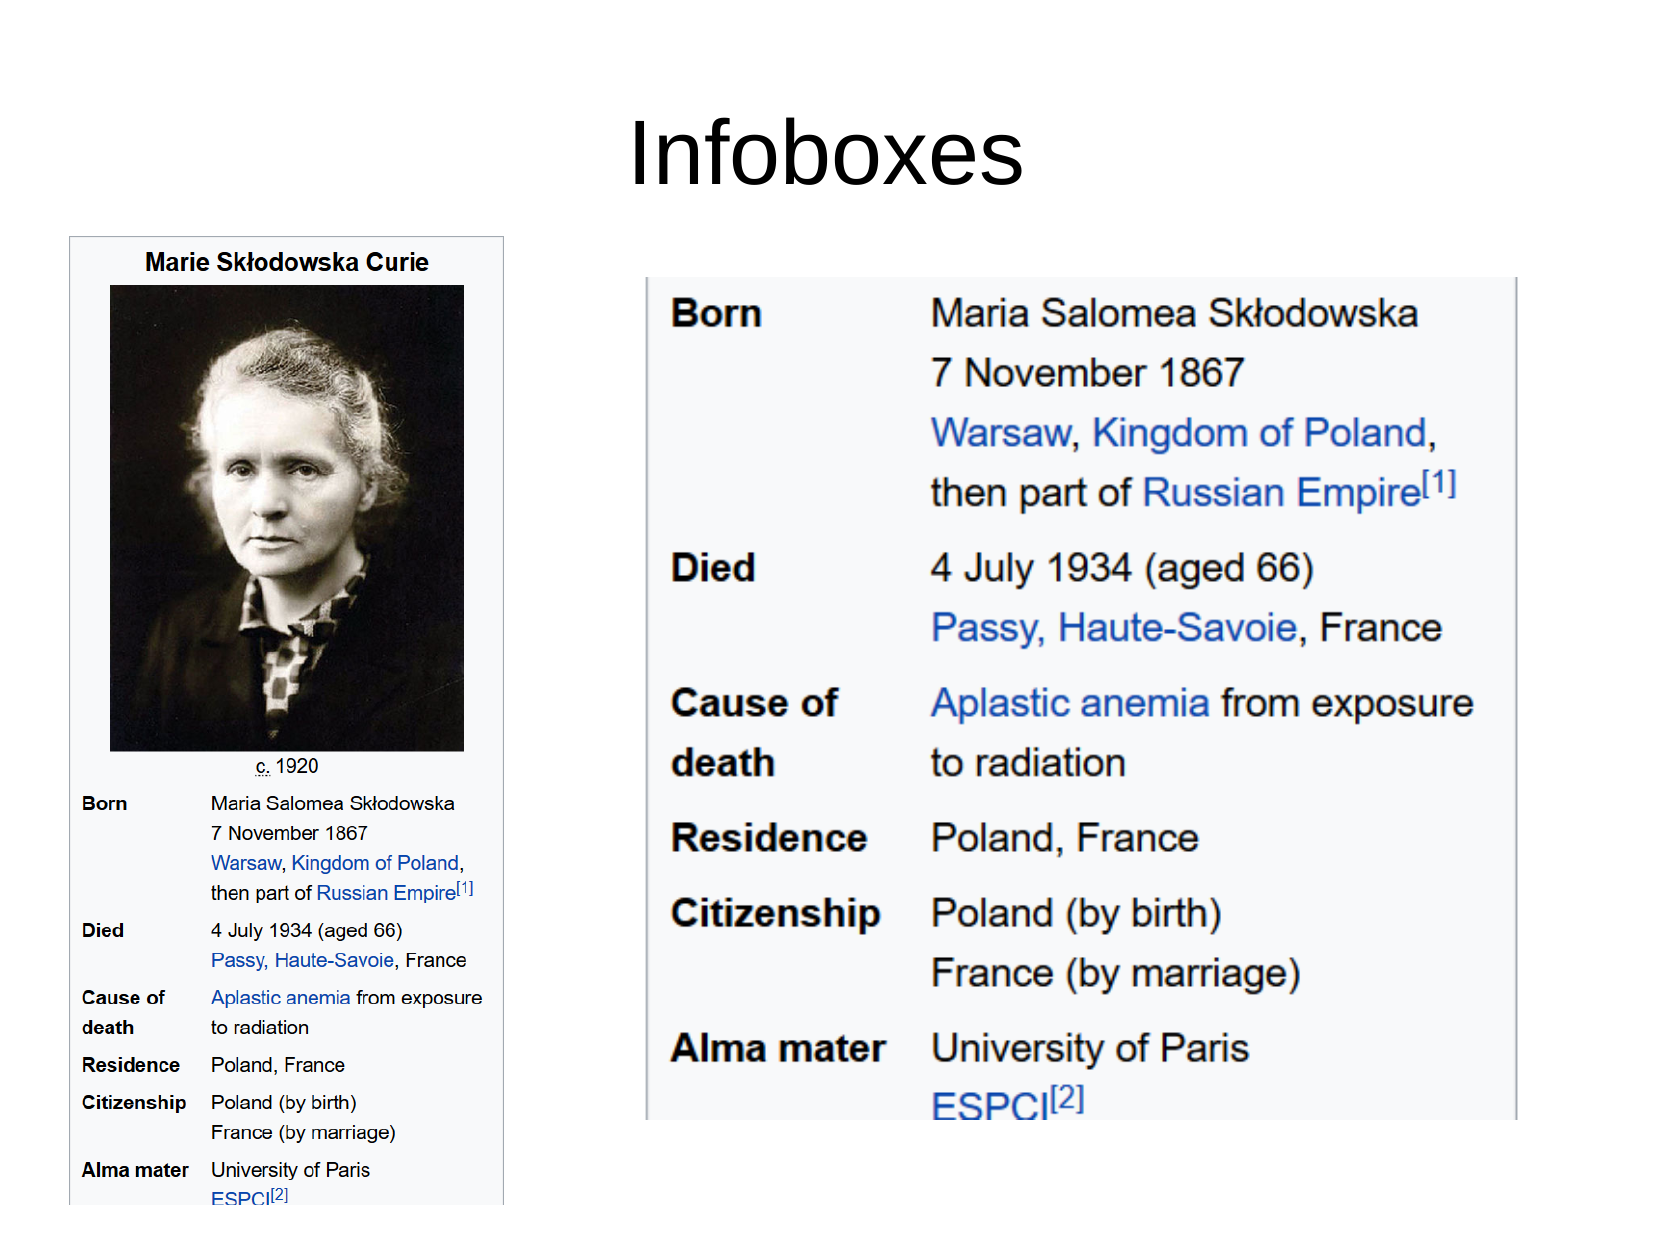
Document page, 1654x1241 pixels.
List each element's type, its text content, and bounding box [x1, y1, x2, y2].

picture [627, 277, 1543, 1120]
picture [59, 223, 516, 1205]
title Infoboxes [82, 49, 1571, 257]
